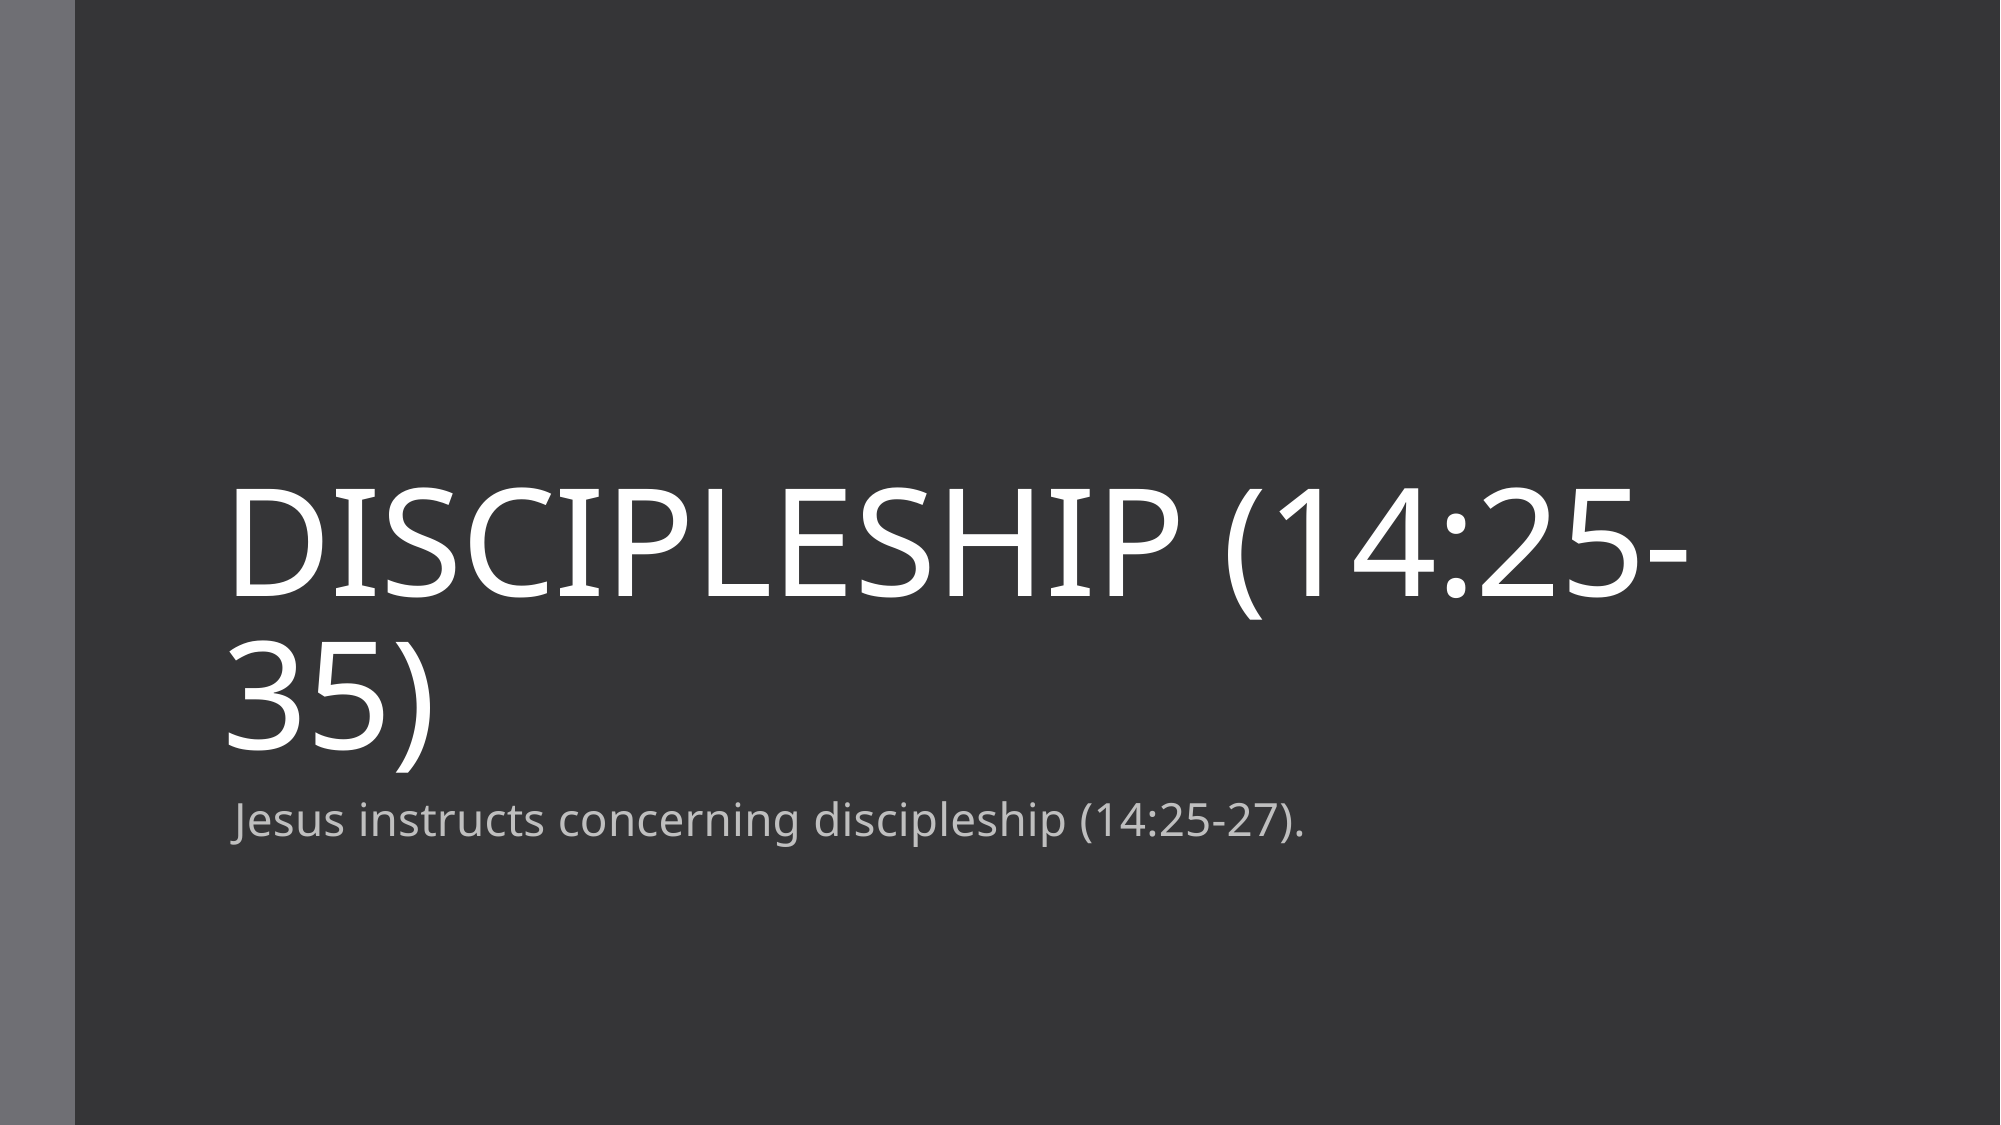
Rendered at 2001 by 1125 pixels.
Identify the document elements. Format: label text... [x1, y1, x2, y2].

subtitle Jesus instructs concerning discipleship (14:25-27). [206, 787, 1752, 1066]
title DISCIPLESHIP (14:25-35) [206, 124, 1752, 787]
